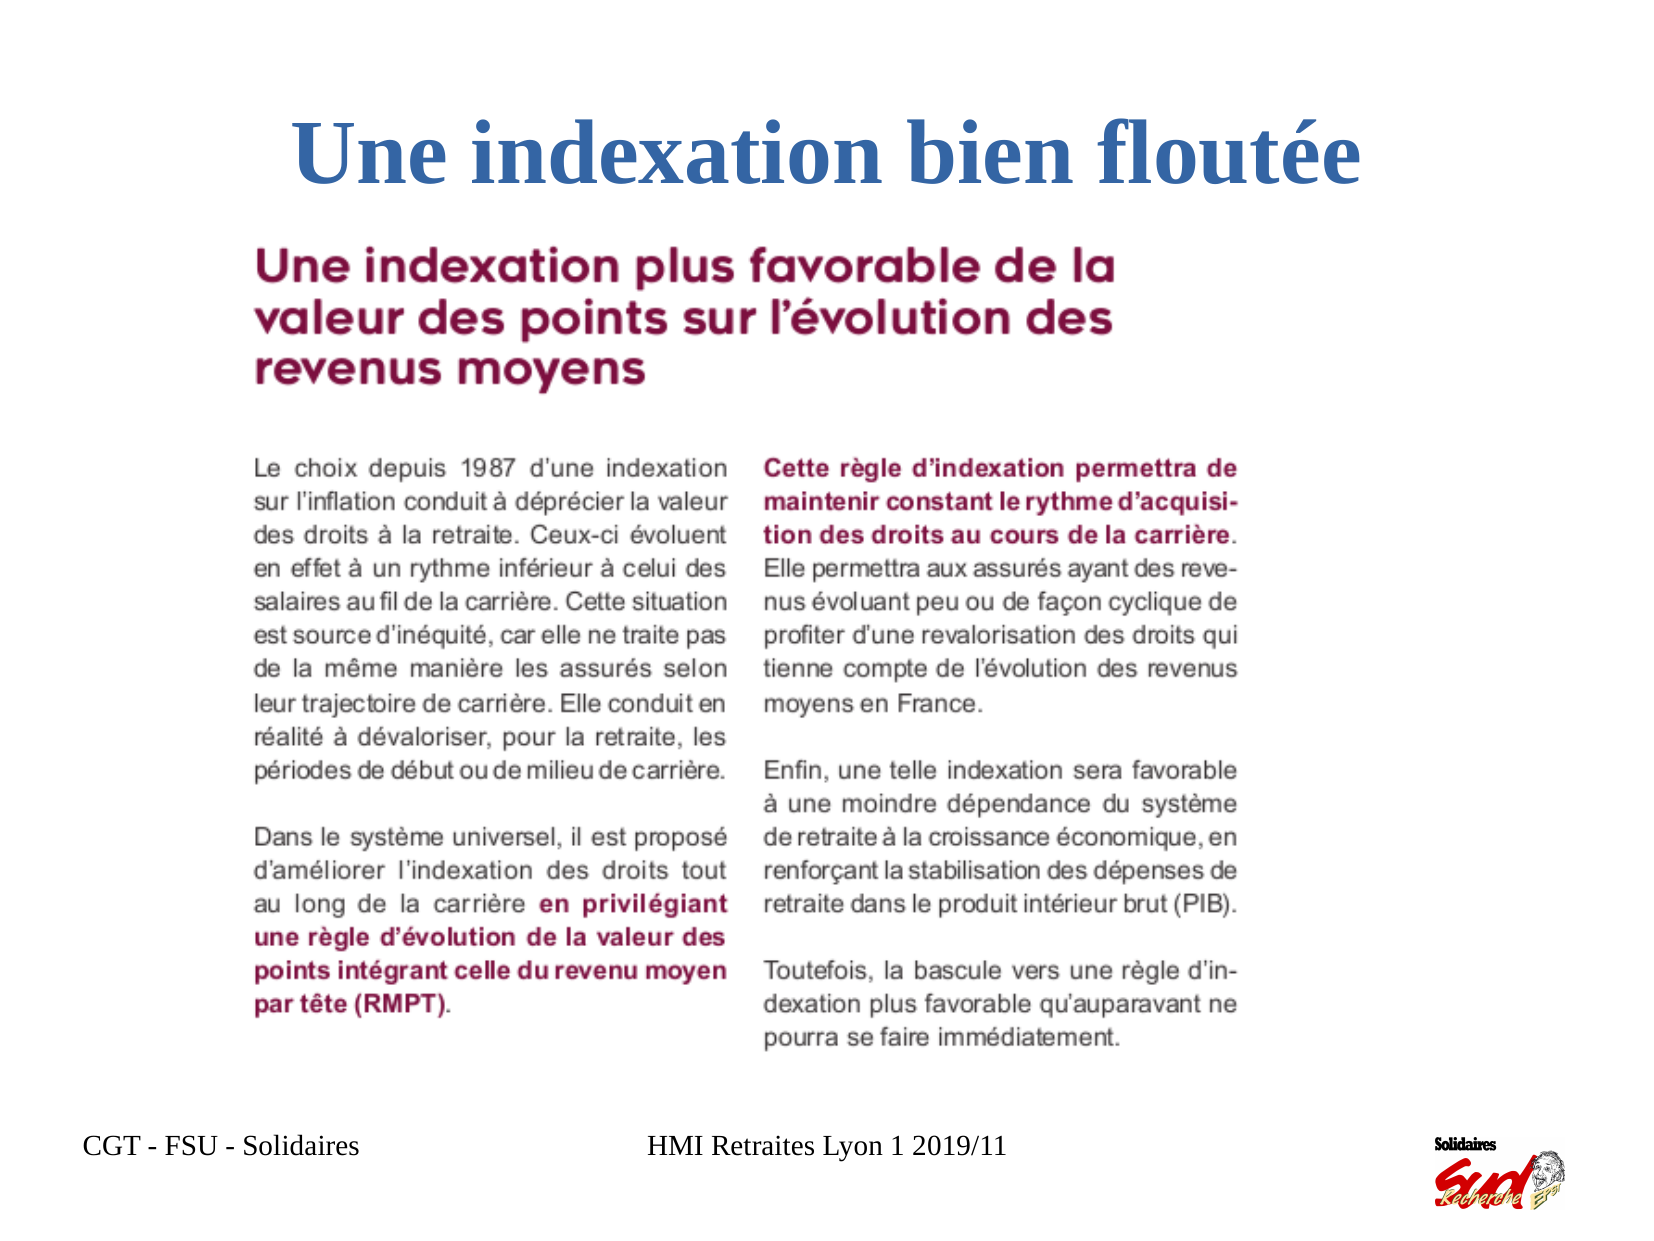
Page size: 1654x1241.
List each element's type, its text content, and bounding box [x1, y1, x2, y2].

picture [1435, 1137, 1565, 1210]
title Une indexation bien floutée [82, 49, 1571, 257]
picture [217, 225, 1281, 1098]
